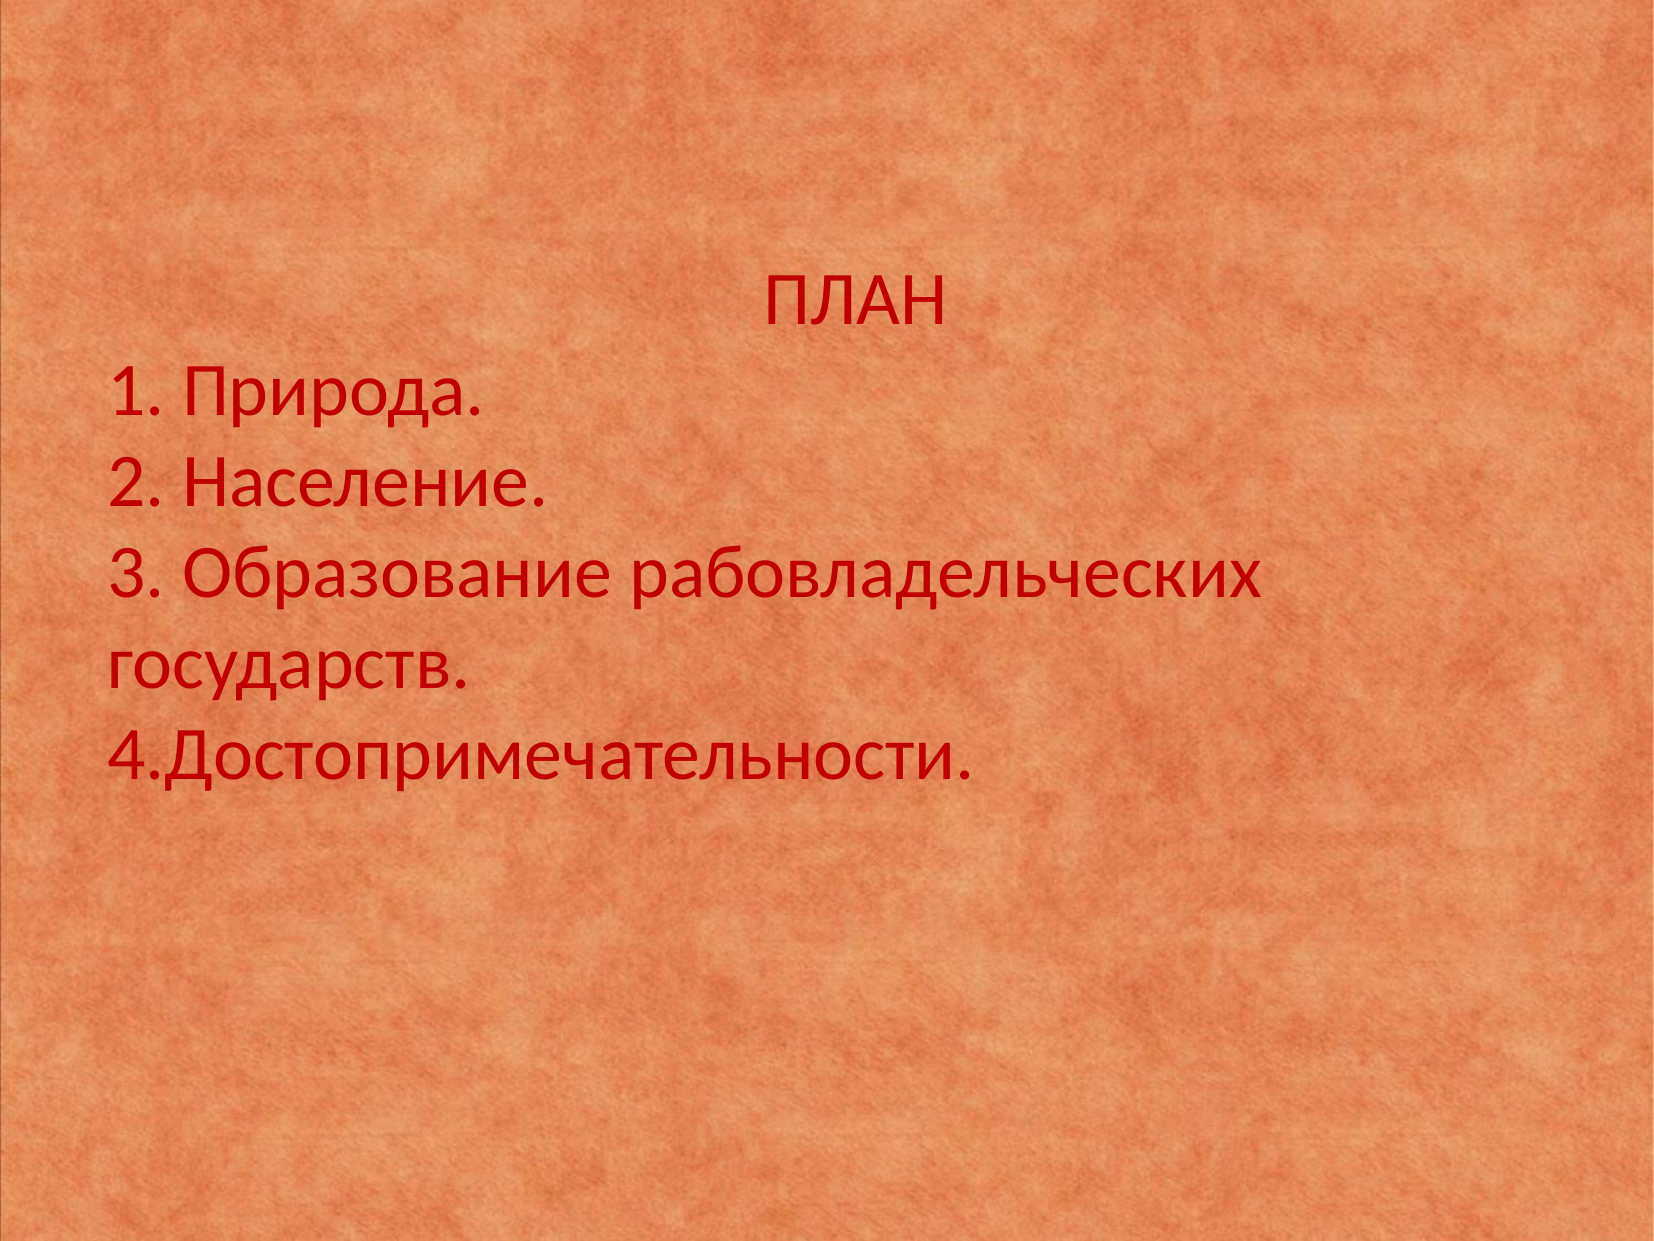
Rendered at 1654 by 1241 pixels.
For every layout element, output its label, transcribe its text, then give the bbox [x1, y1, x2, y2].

title ПЛАН 1. Природа. 2. Население. 3. Образование рабовладельческих государств. 4.Достопримечательности. [92, 241, 1581, 824]
